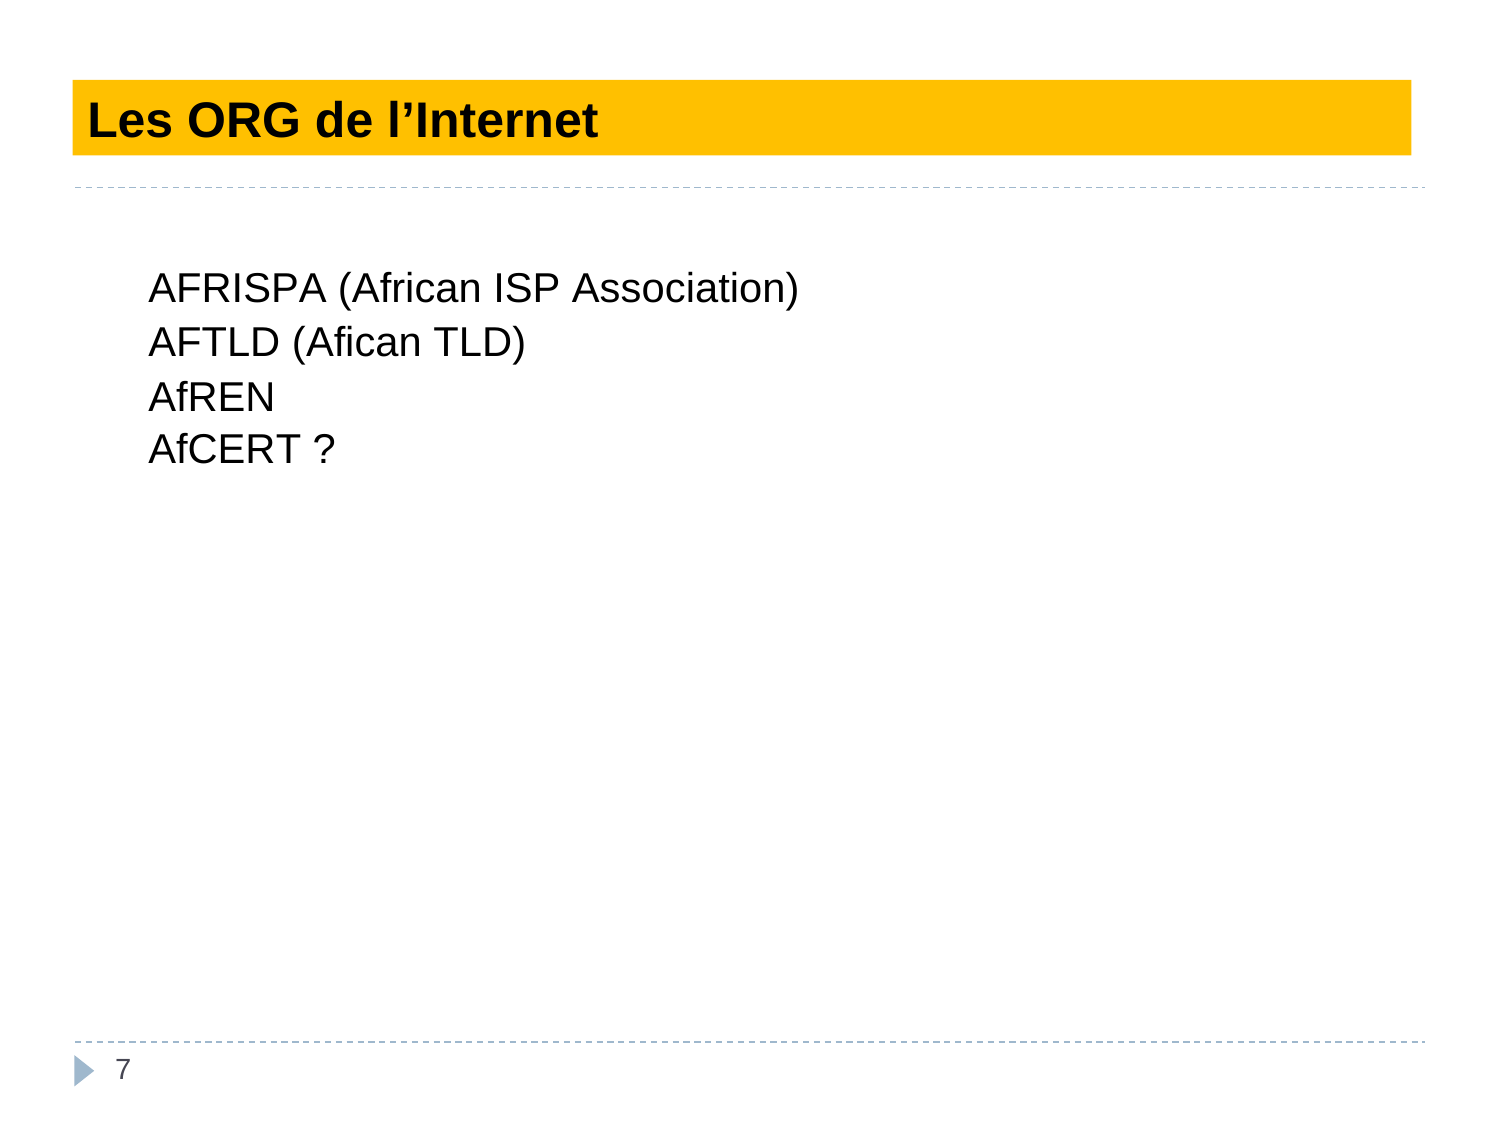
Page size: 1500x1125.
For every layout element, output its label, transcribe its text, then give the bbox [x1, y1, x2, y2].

text_box Les ORG de l’Internet [72, 79, 1412, 156]
text_box <number> [100, 1042, 426, 1103]
list AFRISPA (African ISP Association) AFTLD (Afican TLD) AfREN AfCERT ? [88, 208, 1392, 951]
